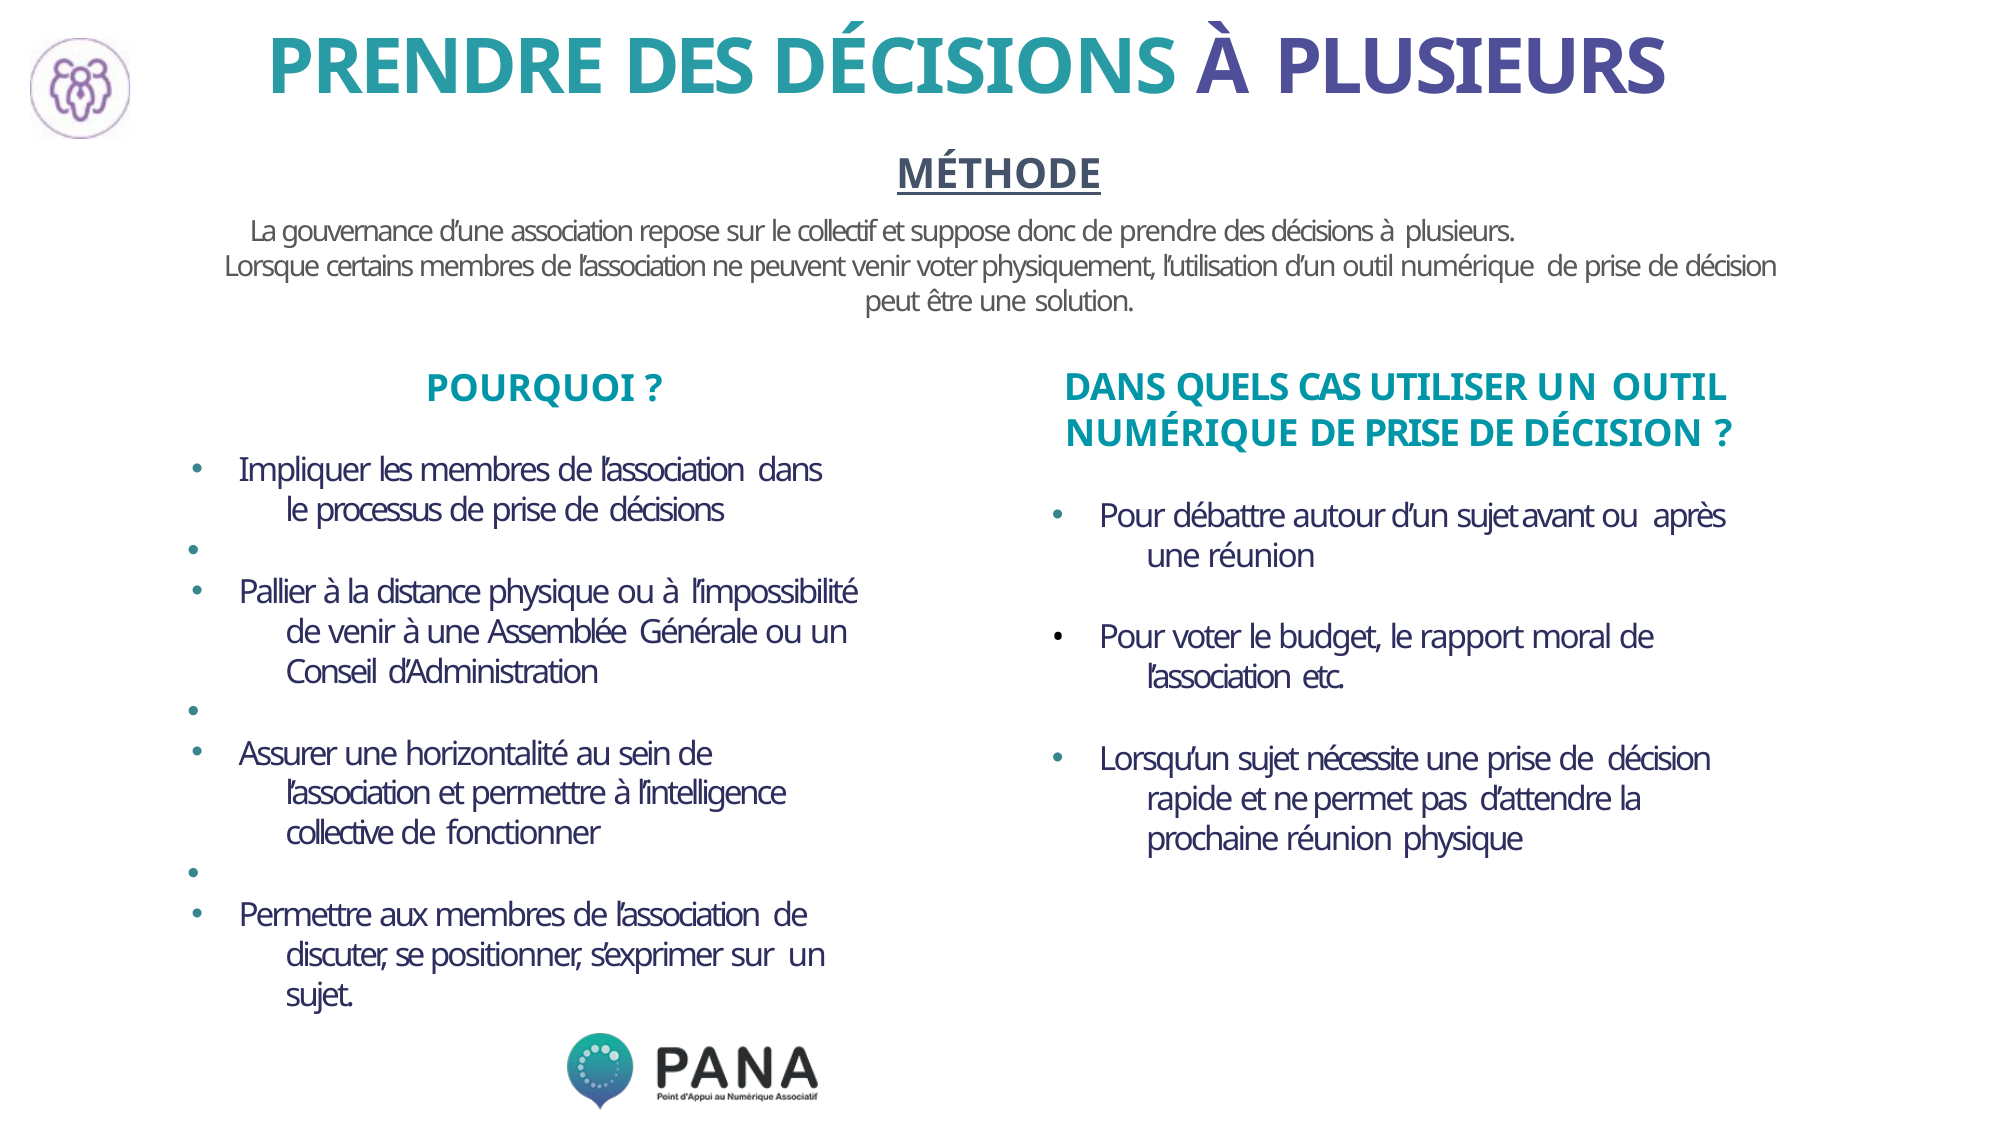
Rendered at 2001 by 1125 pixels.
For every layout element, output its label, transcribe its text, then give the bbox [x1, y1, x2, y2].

text_box DANS QUELS CAS UTILISER UN OUTIL NUMÉRIQUE DE PRISE DE DÉCISION ? Pour débattre autour d’un sujet avant ou après une réunion Pour voter le budget, le rapport moral de l’association etc. Lorsqu’un sujet nécessite une prise de décision rapide et ne permet pas d’attendre la prochaine réunion physique [1047, 361, 1746, 861]
text_box MÉTHODE La gouvernance d’une association repose sur le collectif et suppose donc de prendre des décisions à plusieurs. Lorsque certains membres de l’association ne peuvent venir voter physiquement, l’utilisation d’un outil numérique de prise de décision peut être une solution. [221, 122, 1778, 321]
title PRENDRE DES DÉCISIONS À PLUSIEURS [264, 13, 1736, 110]
text_box POURQUOI ? Impliquer les membres de l’association dans le processus de prise de décisions Pallier à la distance physique ou à l’impossibilité de venir à une Assemblée Générale ou un Conseil d’Administration Assurer une horizontalité au sein de l’association et permettre à l’intelligence collective de fonctionner Permettre aux membres de l’association de discuter, se positionner, s’exprimer sur un sujet. [187, 361, 888, 978]
text_box [30, 39, 130, 139]
